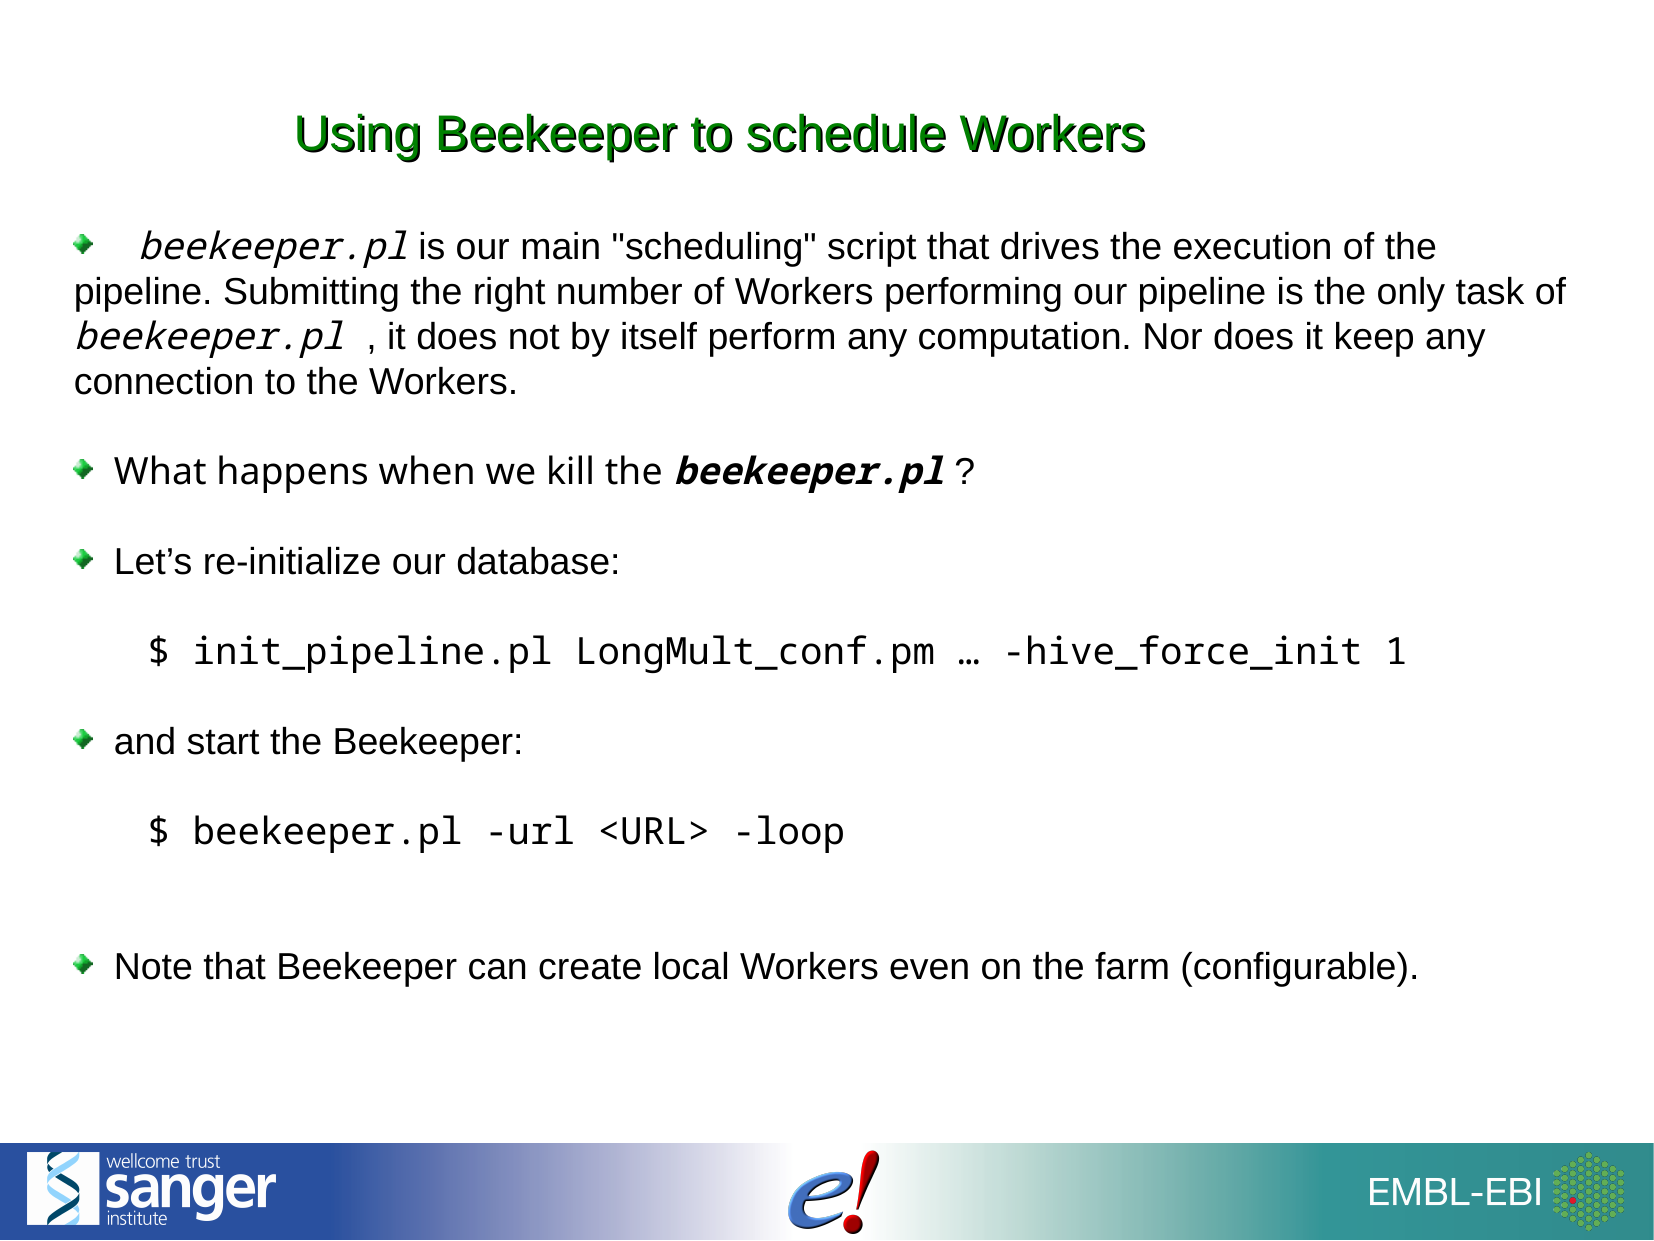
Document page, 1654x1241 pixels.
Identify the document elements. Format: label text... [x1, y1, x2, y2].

picture [73, 549, 93, 569]
text_box Using Beekeeper to schedule Workers [97, 93, 1342, 175]
picture [73, 459, 93, 479]
picture [73, 954, 93, 974]
text_box beekeeper.pl is our main "scheduling" script that drives the execution of the pipeline. Submitting the right number of Workers performing our pipeline is the only task of beekeeper.pl , it does not by itself perform any computation. Nor does it keep any connection to the Workers. What happens when we kill the beekeeper.pl ? Let’s re-initialize our database: $ init_pipeline.pl LongMult_conf.pm … -hive_force_init 1 and start the Beekeeper: $ beekeeper.pl -url <URL> -loop Note that Beekeeper can create local Workers even on the farm (configurable). [59, 206, 1585, 1013]
picture [0, 1143, 1654, 1240]
picture [73, 234, 93, 254]
picture [73, 729, 93, 749]
